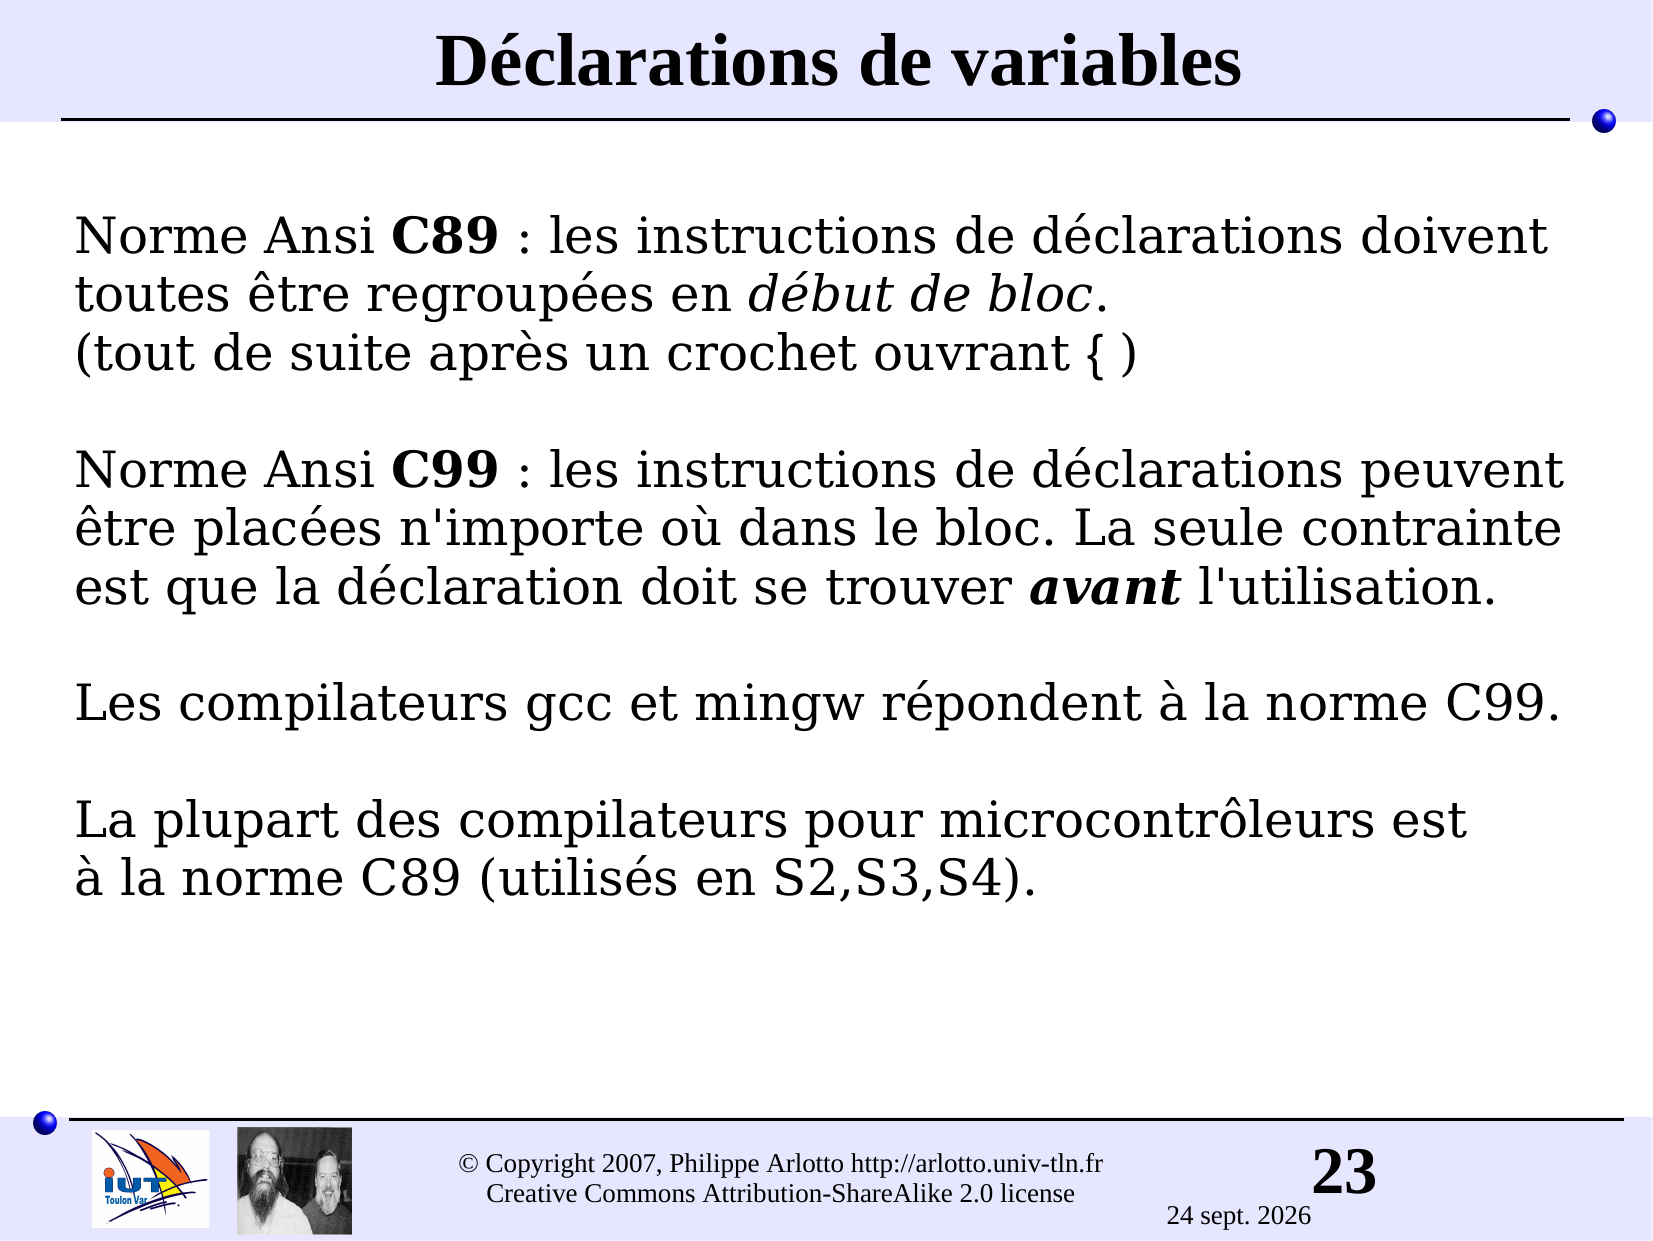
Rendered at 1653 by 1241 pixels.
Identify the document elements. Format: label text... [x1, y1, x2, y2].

title Déclarations de variables [95, 11, 1585, 110]
picture [237, 1127, 352, 1235]
text_box Norme Ansi C89 : les instructions de déclarations doivent toutes être regroupées en début de bloc. (tout de suite après un crochet ouvrant { ) Norme Ansi C99 : les instructions de déclarations peuvent être placées n'importe où dans le bloc. La seule contrainte est que la déclaration doit se trouver avant l'utilisation. Les compilateurs gcc et mingw répondent à la norme C99. La plupart des compilateurs pour microcontrôleurs est à la norme C89 (utilisés en S2,S3,S4). [74, 206, 1595, 1024]
